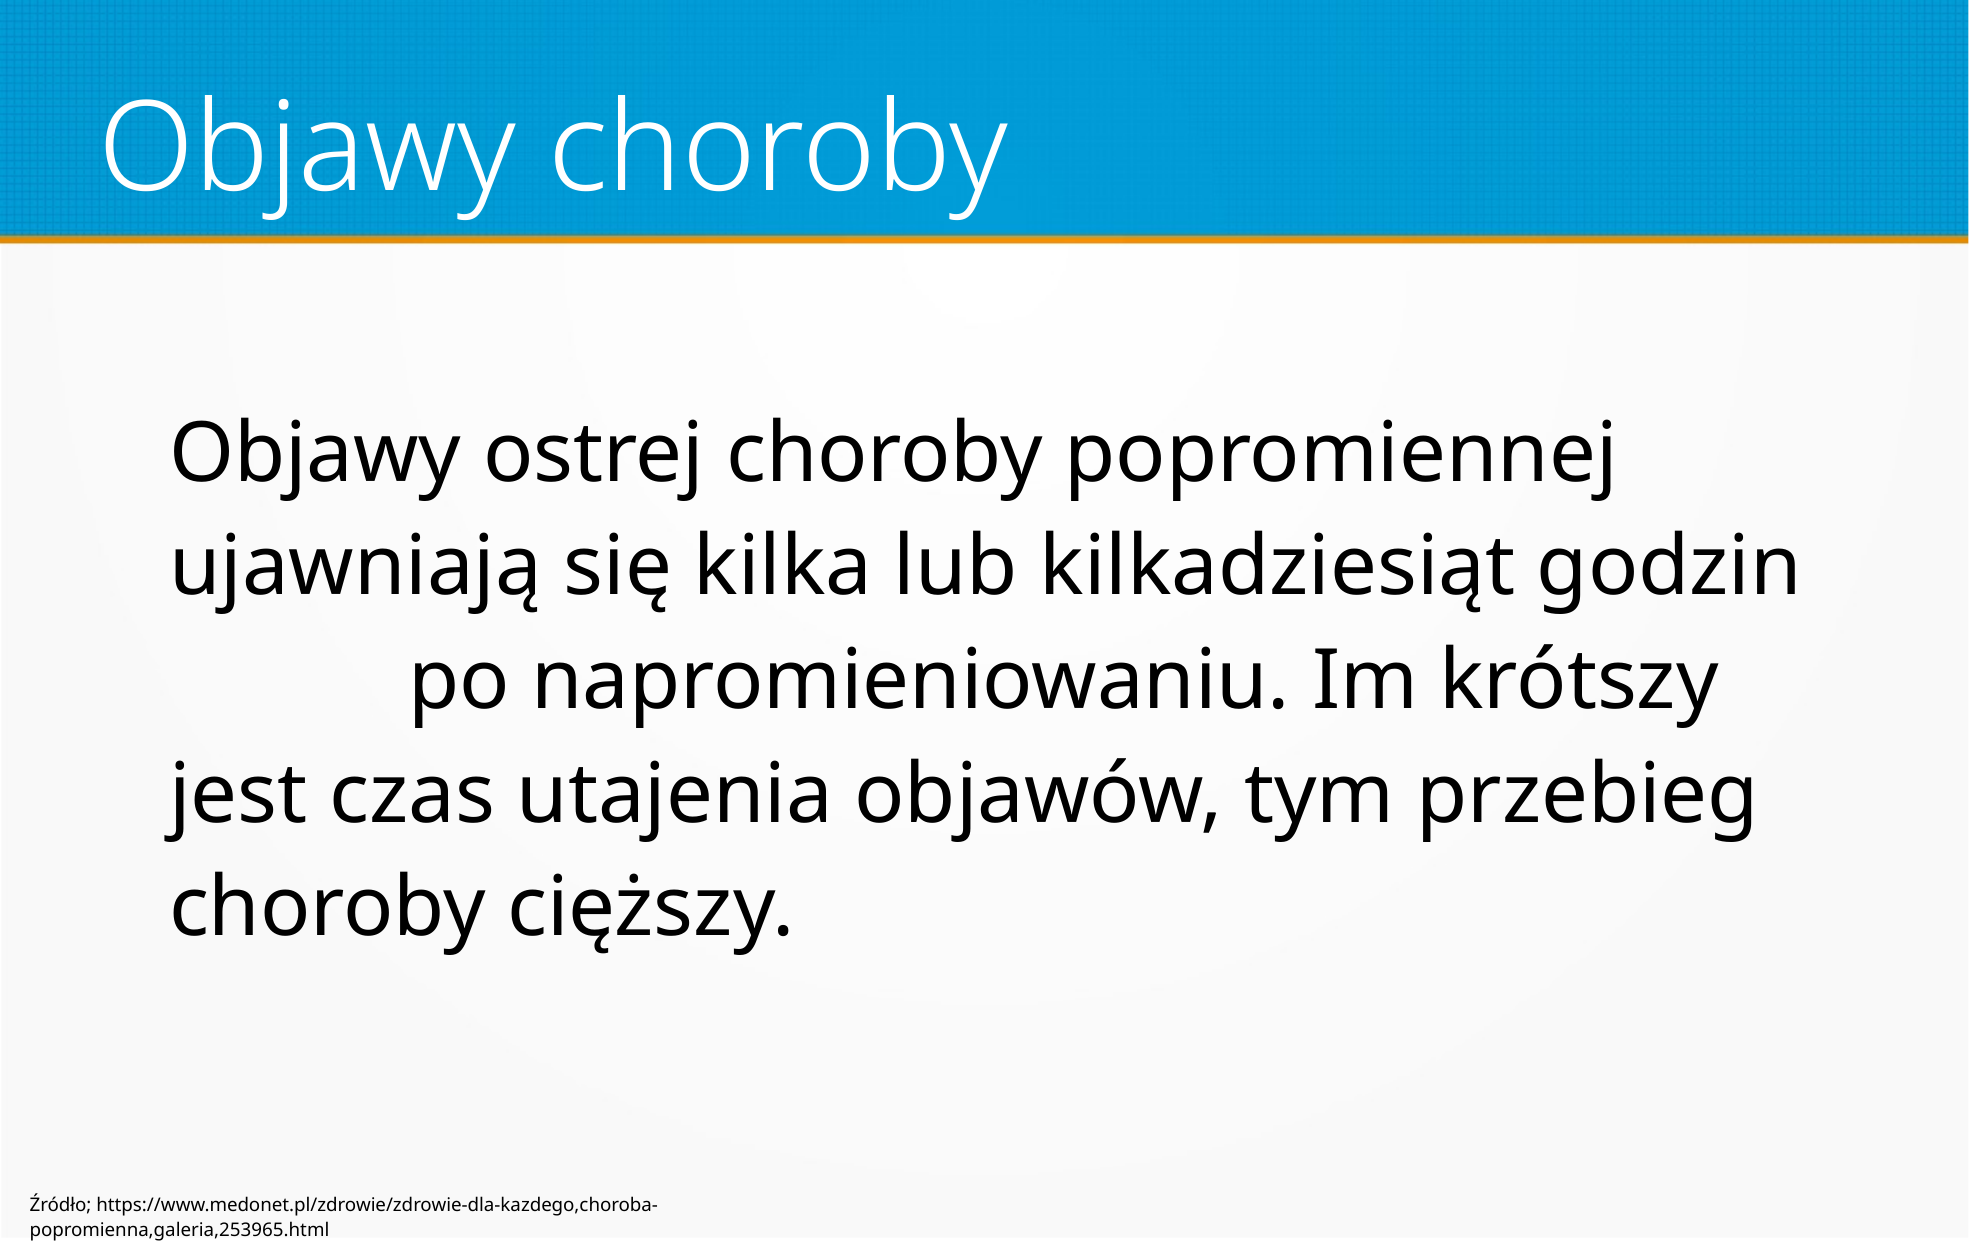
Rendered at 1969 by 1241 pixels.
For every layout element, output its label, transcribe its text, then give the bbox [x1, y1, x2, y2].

list Objawy ostrej choroby popromiennej ujawniają się kilka lub kilkadziesiąt godzin po napromieniowaniu. Im krótszy jest czas utajenia objawów, tym przebieg choroby cięższy. [98, 392, 1861, 1158]
text_box Źródło; https://www.medonet.pl/zdrowie/zdrowie-dla-kazdego,choroba-popromienna,galeria,253965.html [23, 1187, 804, 1241]
picture [0, 233, 1969, 1241]
title Objawy choroby [98, 19, 1870, 227]
